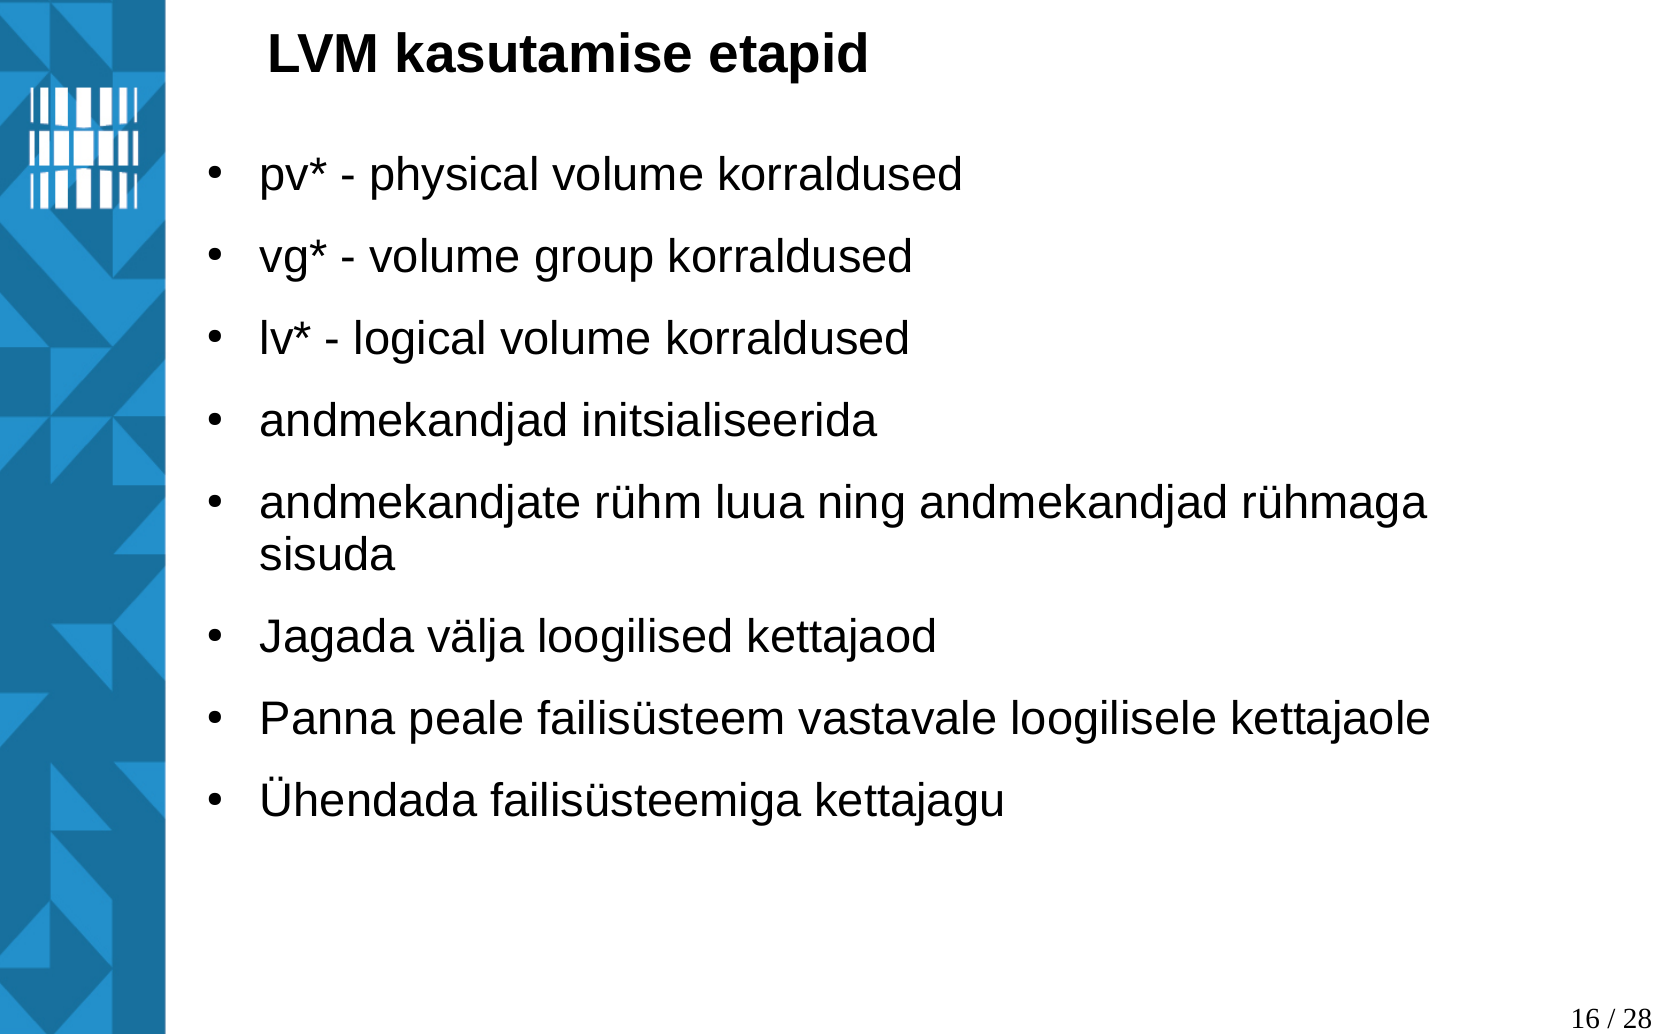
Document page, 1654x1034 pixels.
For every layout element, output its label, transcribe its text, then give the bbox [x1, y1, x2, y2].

title LVM kasutamise etapid [267, 11, 1544, 95]
list pv* - physical volume korraldused vg* - volume group korraldused lv* - logical volume korraldused andmekandjad initsialiseerida andmekandjate rühm luua ning andmekandjad rühmaga sisuda Jagada välja loogilised kettajaod Panna peale failisüsteem vastavale loogilisele kettajaole Ühendada failisüsteemiga kettajagu [188, 147, 1565, 891]
